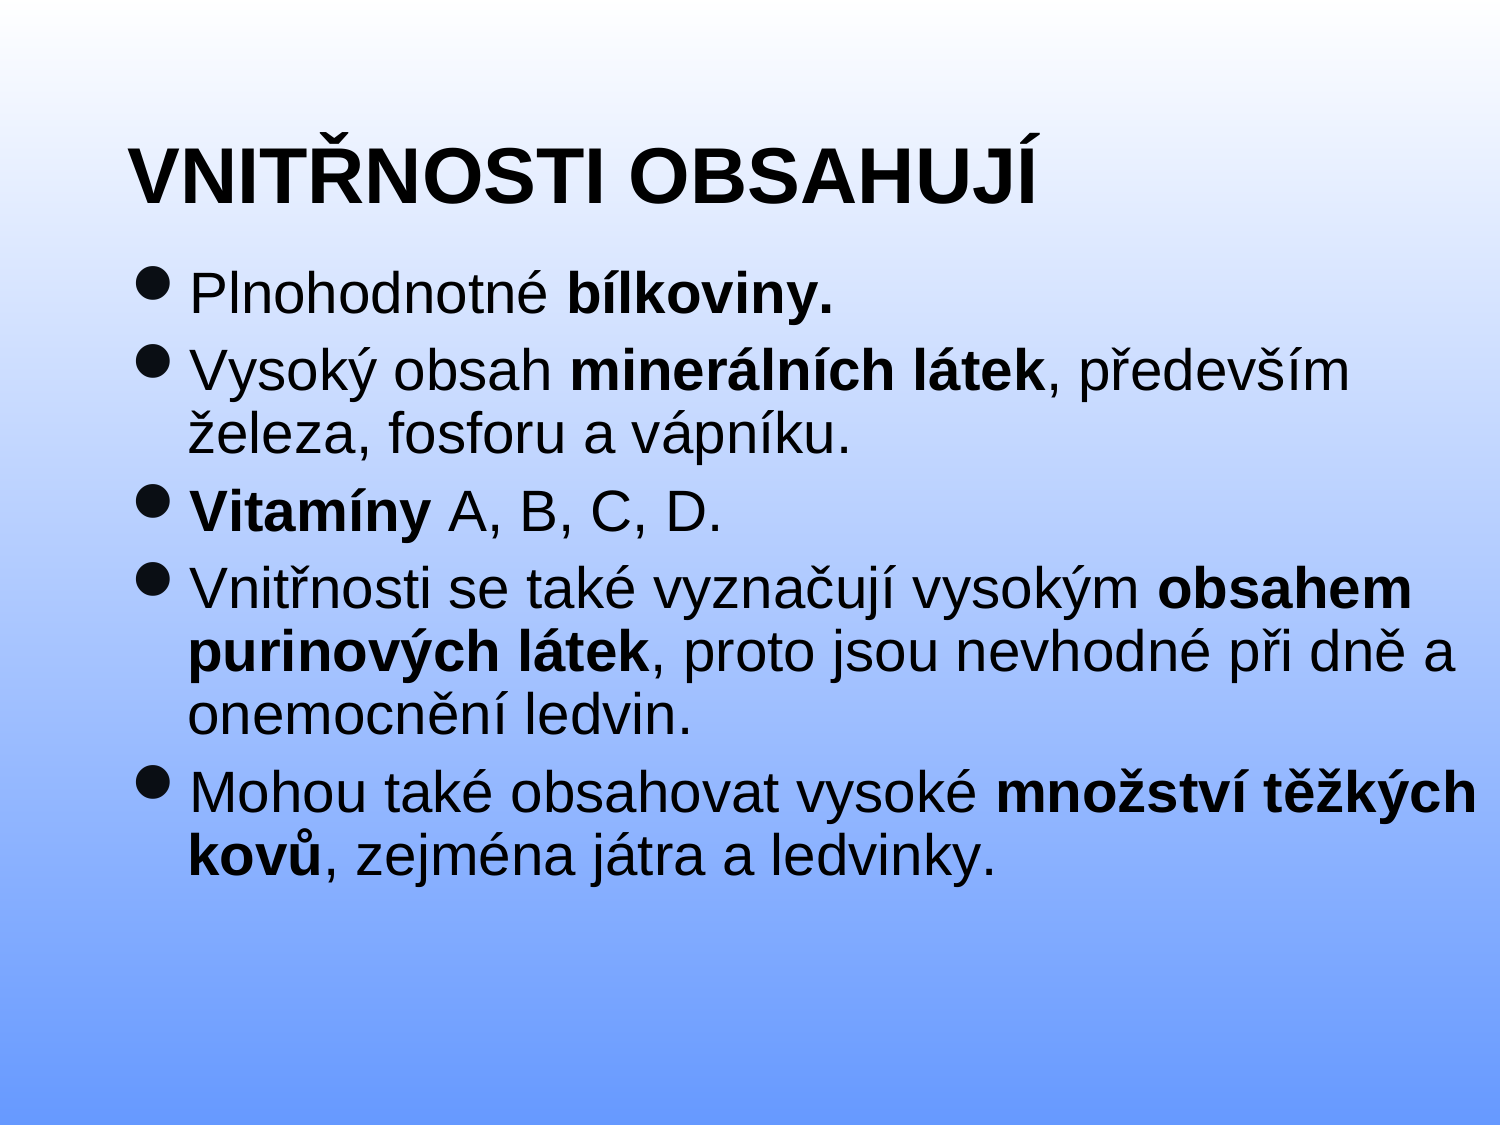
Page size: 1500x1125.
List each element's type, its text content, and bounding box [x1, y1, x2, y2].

title VNITŘNOSTI OBSAHUJÍ [112, 78, 1463, 266]
list Plnohodnotné bílkoviny. Vysoký obsah minerálních látek, především železa, fosforu a vápníku. Vitamíny A, B, C, D. Vnitřnosti se také vyznačují vysokým obsahem purinových látek, proto jsou nevhodné při dně a onemocnění ledvin. Mohou také obsahovat vysoké množství těžkých kovů, zejména játra a ledvinky. [116, 255, 1500, 999]
